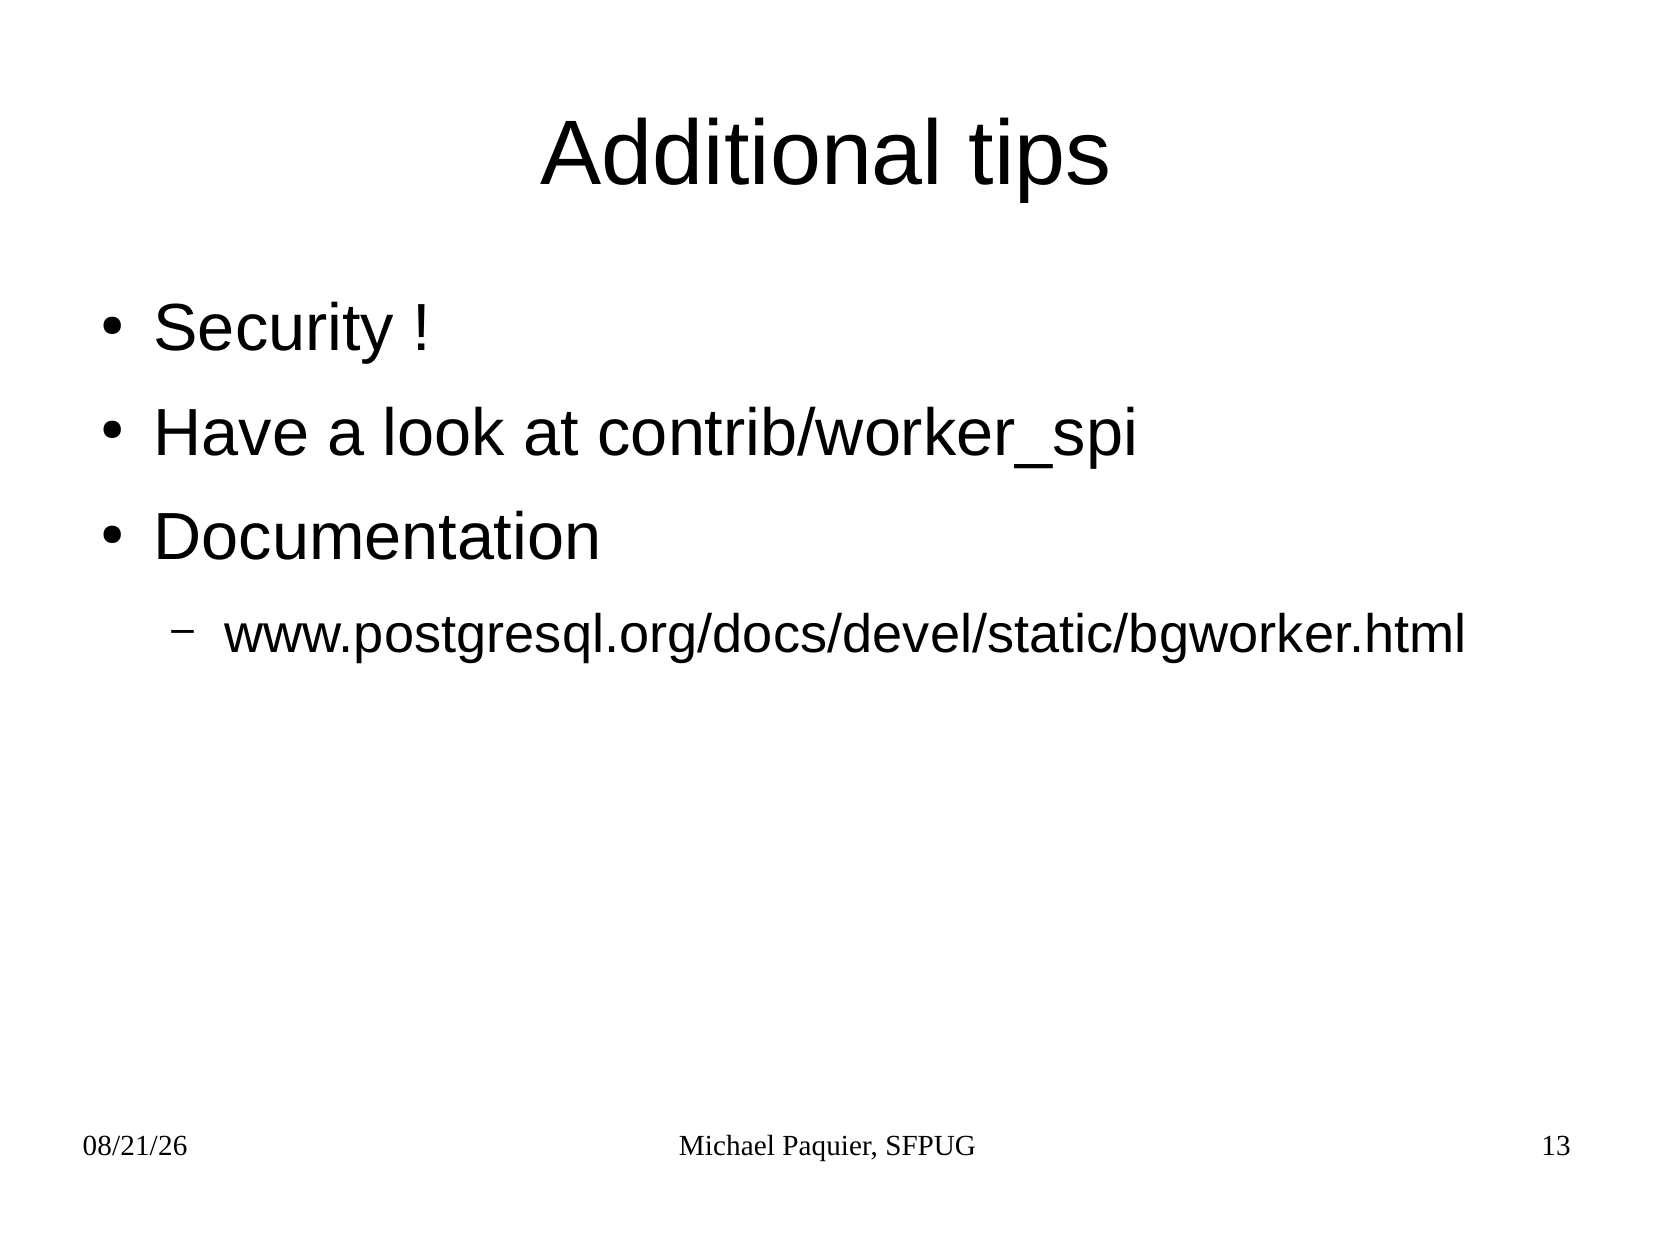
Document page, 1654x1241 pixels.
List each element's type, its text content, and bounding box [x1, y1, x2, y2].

list Security ! Have a look at contrib/worker_spi Documentation www.postgresql.org/docs/devel/static/bgworker.html [82, 290, 1538, 1010]
title Additional tips [82, 49, 1571, 257]
